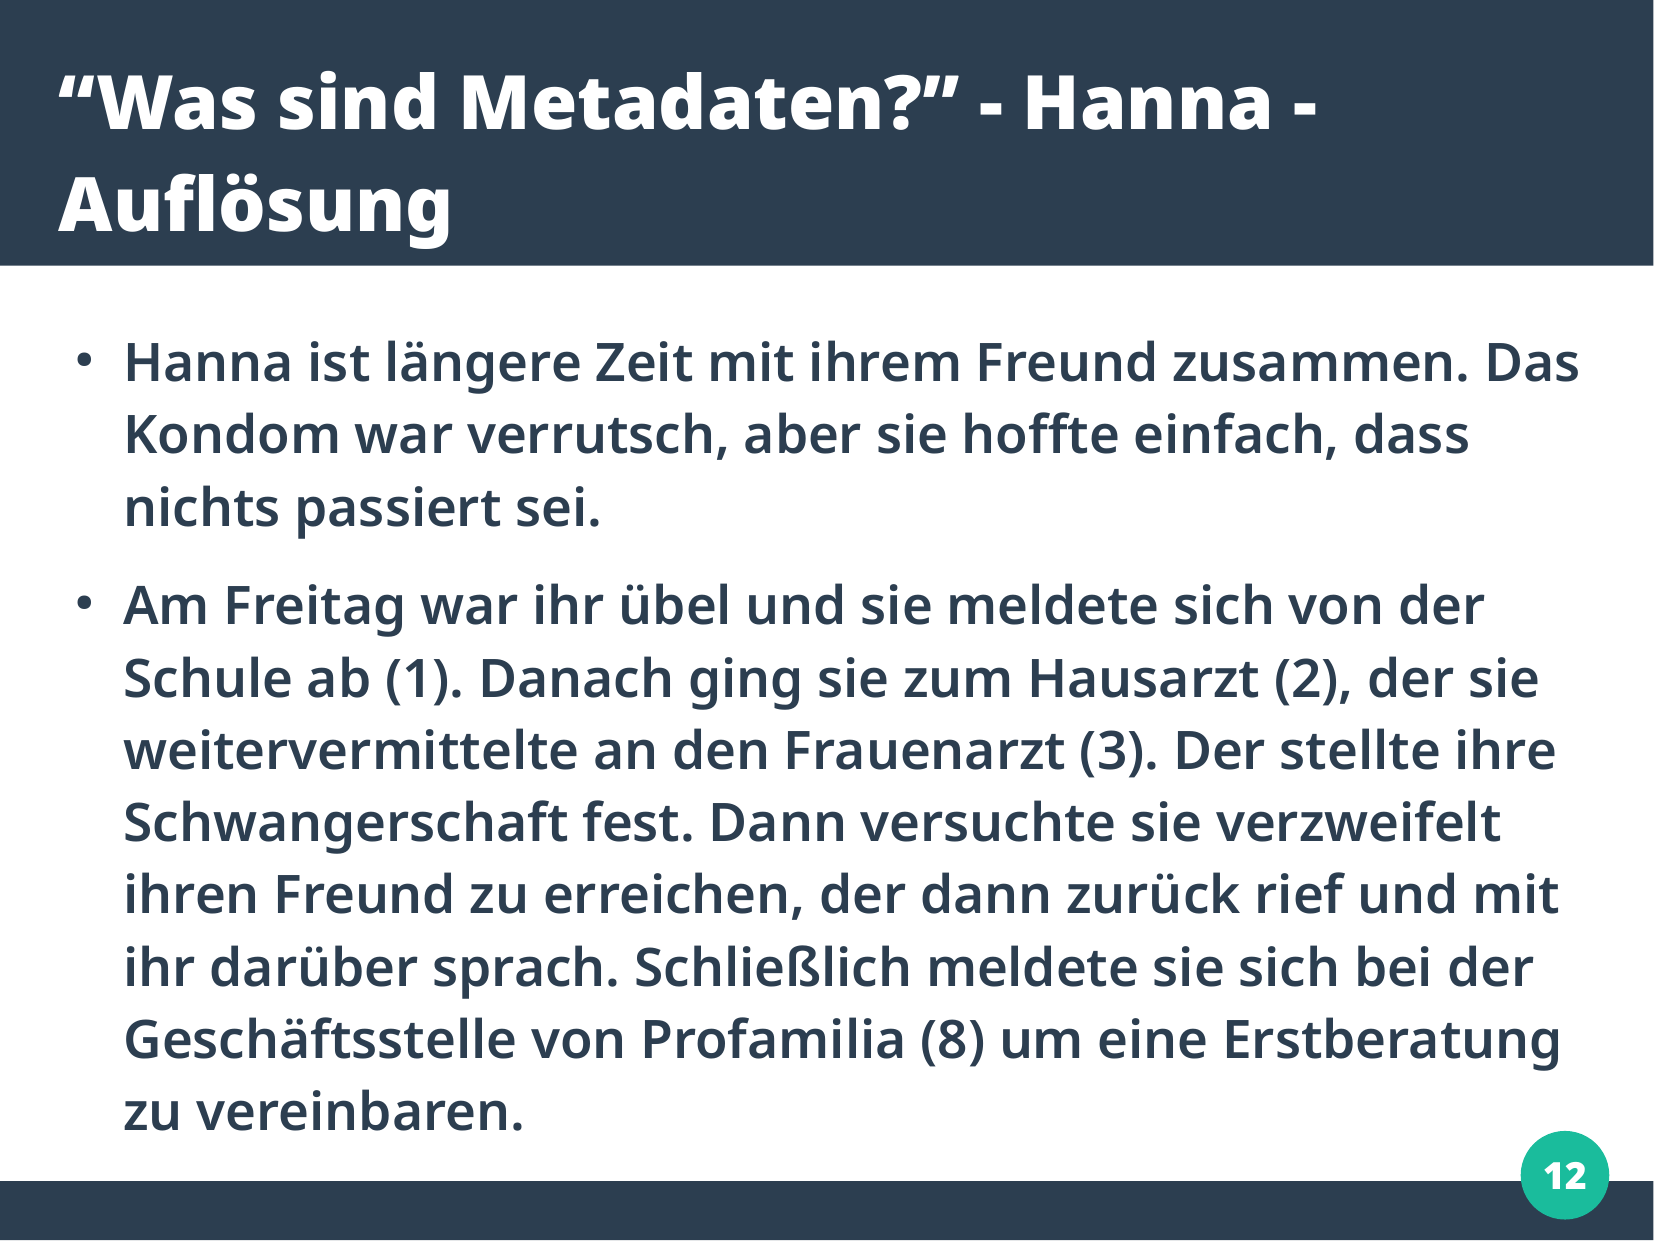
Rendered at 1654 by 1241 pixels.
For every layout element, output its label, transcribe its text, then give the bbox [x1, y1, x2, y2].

list Hanna ist längere Zeit mit ihrem Freund zusammen. Das Kondom war verrutsch, aber sie hoffte einfach, dass nichts passiert sei. Am Freitag war ihr übel und sie meldete sich von der Schule ab (1). Danach ging sie zum Hausarzt (2), der sie weitervermittelte an den Frauenarzt (3). Der stellte ihre Schwangerschaft fest. Dann versuchte sie verzweifelt ihren Freund zu erreichen, der dann zurück rief und mit ihr darüber sprach. Schließlich meldete sie sich bei der Geschäftsstelle von Profamilia (8) um eine Erstberatung zu vereinbaren. [59, 324, 1595, 1152]
title “Was sind Metadaten?” - Hanna - Auflösung [59, 49, 1595, 207]
